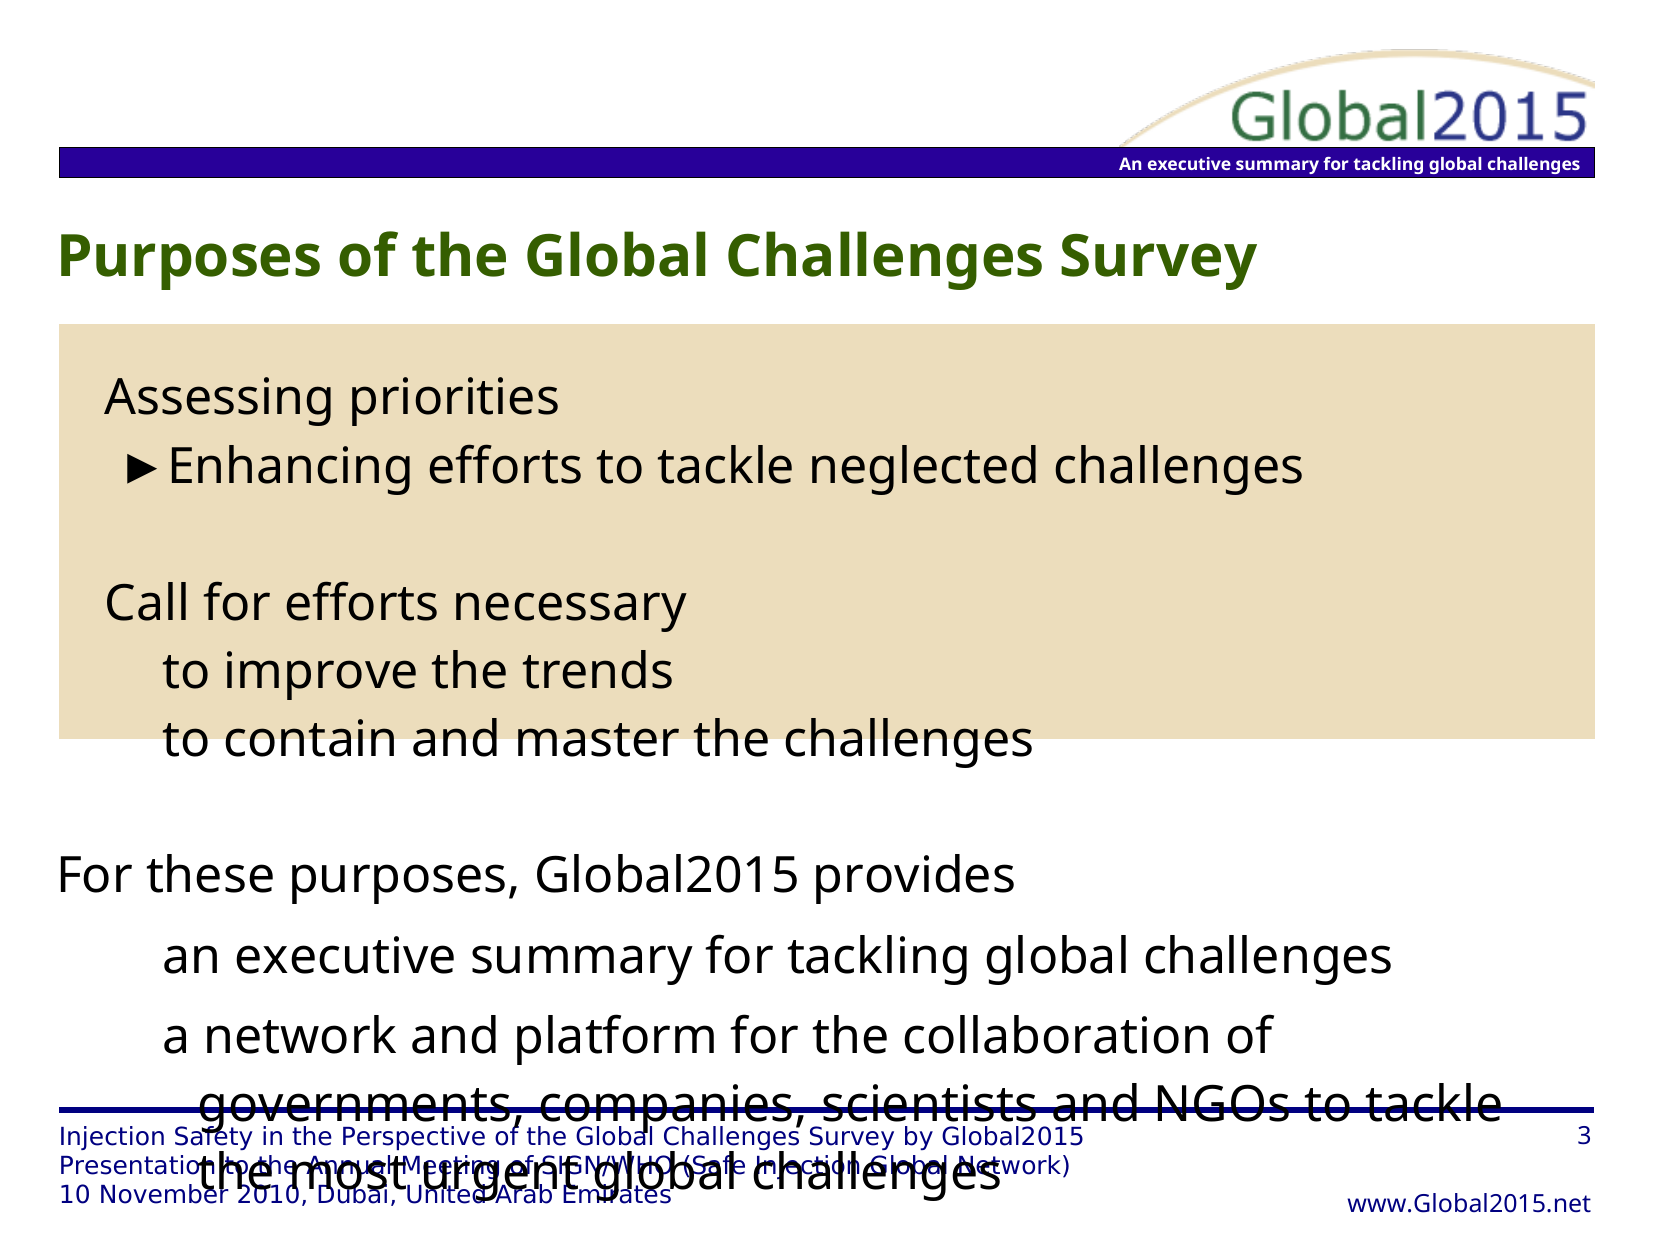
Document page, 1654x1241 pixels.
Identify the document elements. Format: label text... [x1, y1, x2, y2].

text_box Purposes of the Global Challenges Survey Assessing priorities ►Enhancing efforts to tackle neglected challenges Call for efforts necessary to improve the trends to contain and master the challenges For these purposes, Global2015 provides an executive summary for tackling global challenges a network and platform for the collaboration of governments, companies, scientists and NGOs to tackle the most urgent global challenges [41, 206, 1607, 1107]
picture [1119, 48, 1595, 147]
